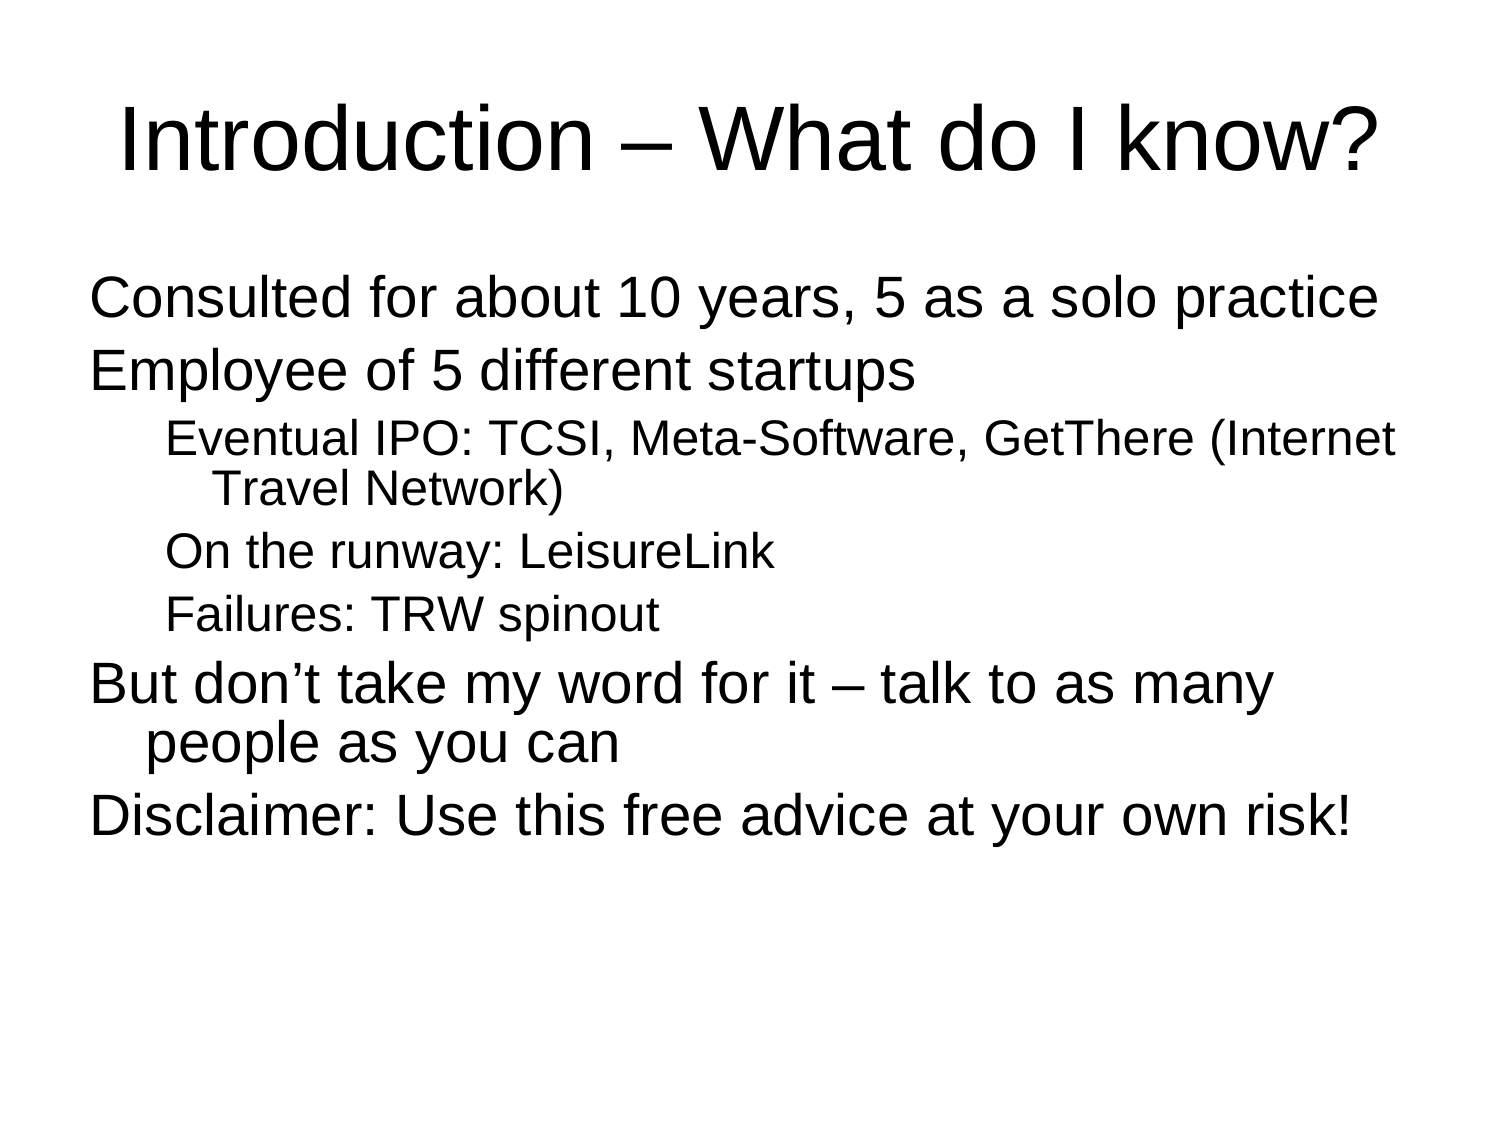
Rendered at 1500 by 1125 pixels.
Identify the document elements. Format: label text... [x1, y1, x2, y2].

list Consulted for about 10 years, 5 as a solo practice Employee of 5 different startups Eventual IPO: TCSI, Meta-Software, GetThere (Internet Travel Network) On the runway: LeisureLink Failures: TRW spinout But don’t take my word for it – talk to as many people as you can Disclaimer: Use this free advice at your own risk! [75, 262, 1426, 1006]
title Introduction – What do I know? [75, 45, 1426, 233]
